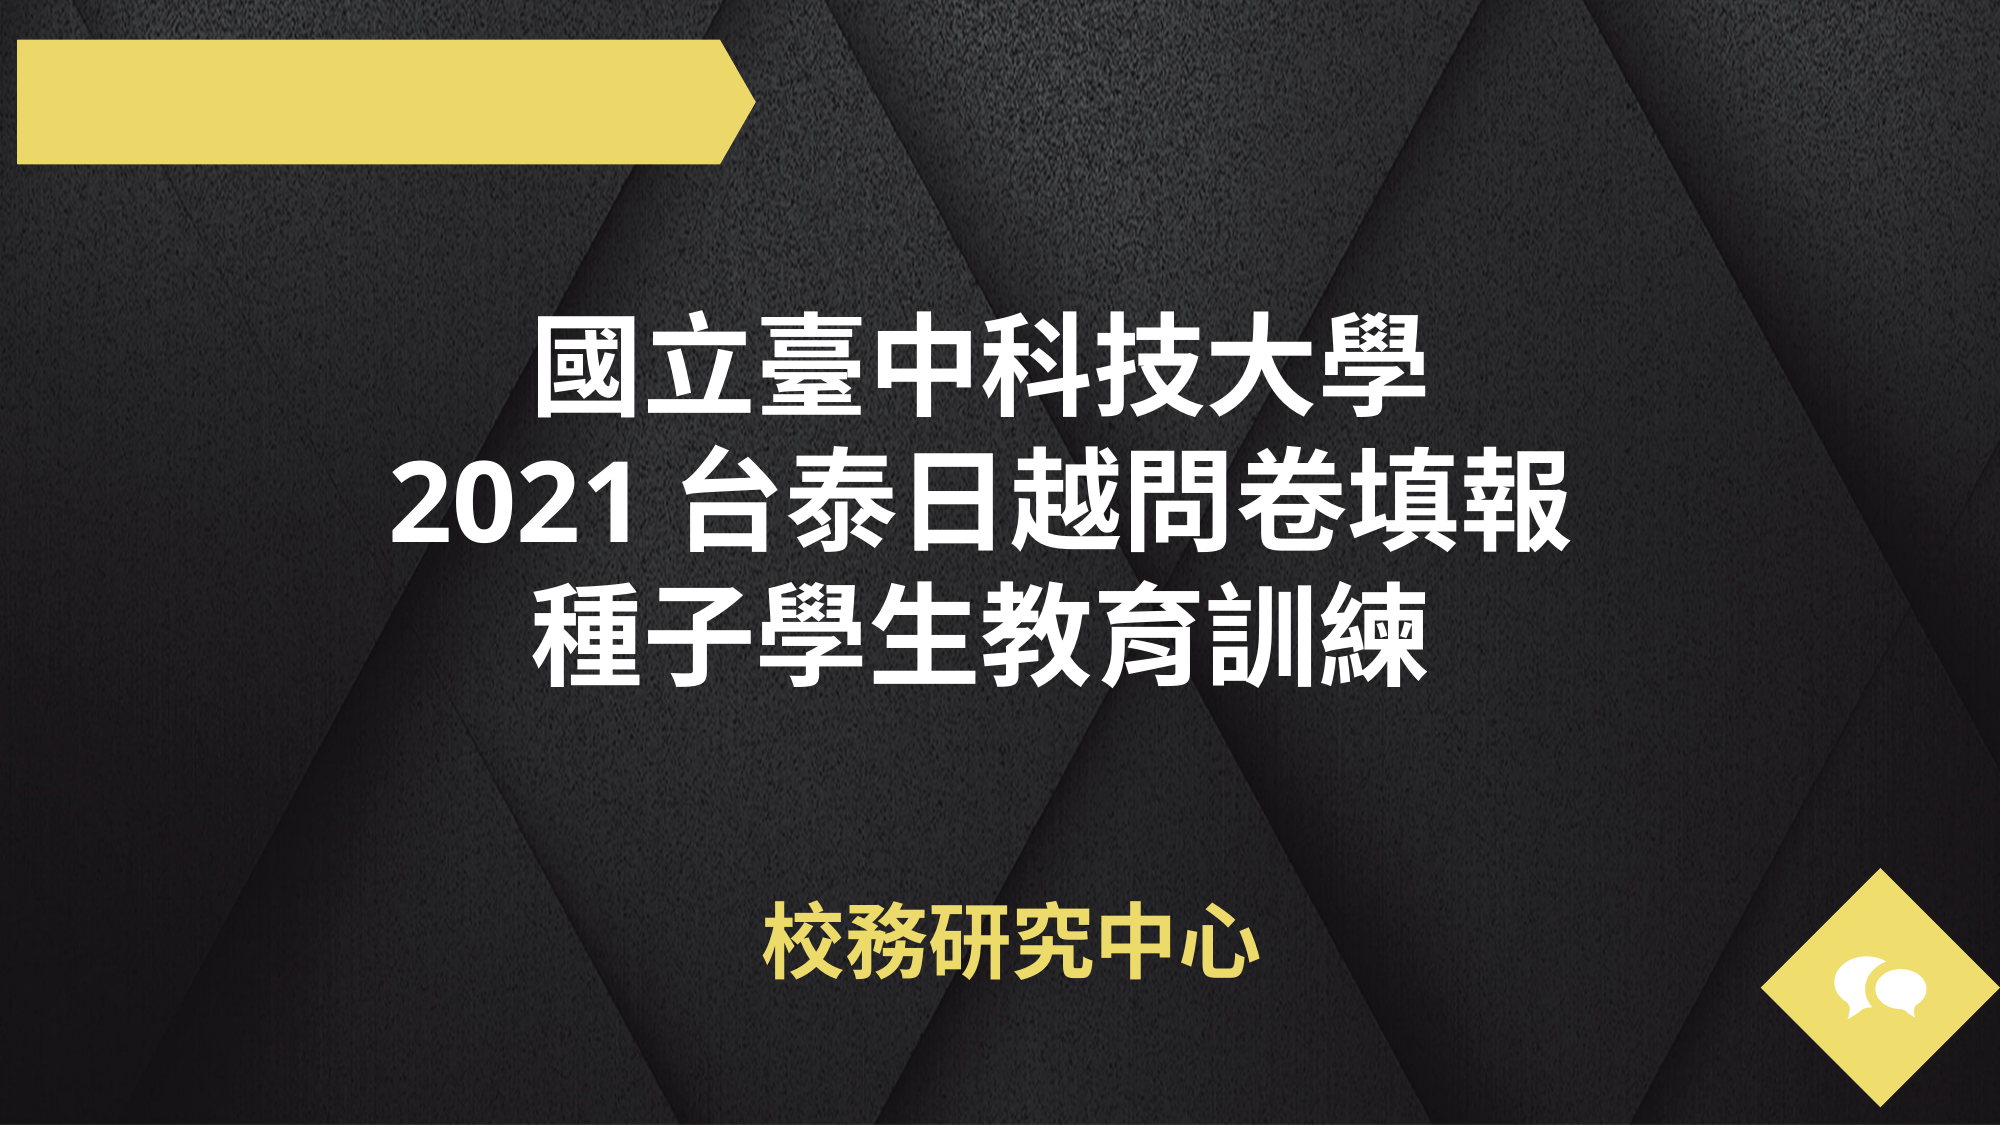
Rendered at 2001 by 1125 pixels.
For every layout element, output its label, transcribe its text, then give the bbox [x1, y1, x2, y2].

text_box 校務研究中心 [490, 882, 1533, 988]
text_box [1760, 868, 2000, 1108]
text_box 國立臺中科技大學 2021台泰日越問卷填報 種子學生教育訓練 [34, 287, 1927, 425]
text_box [17, 39, 788, 165]
